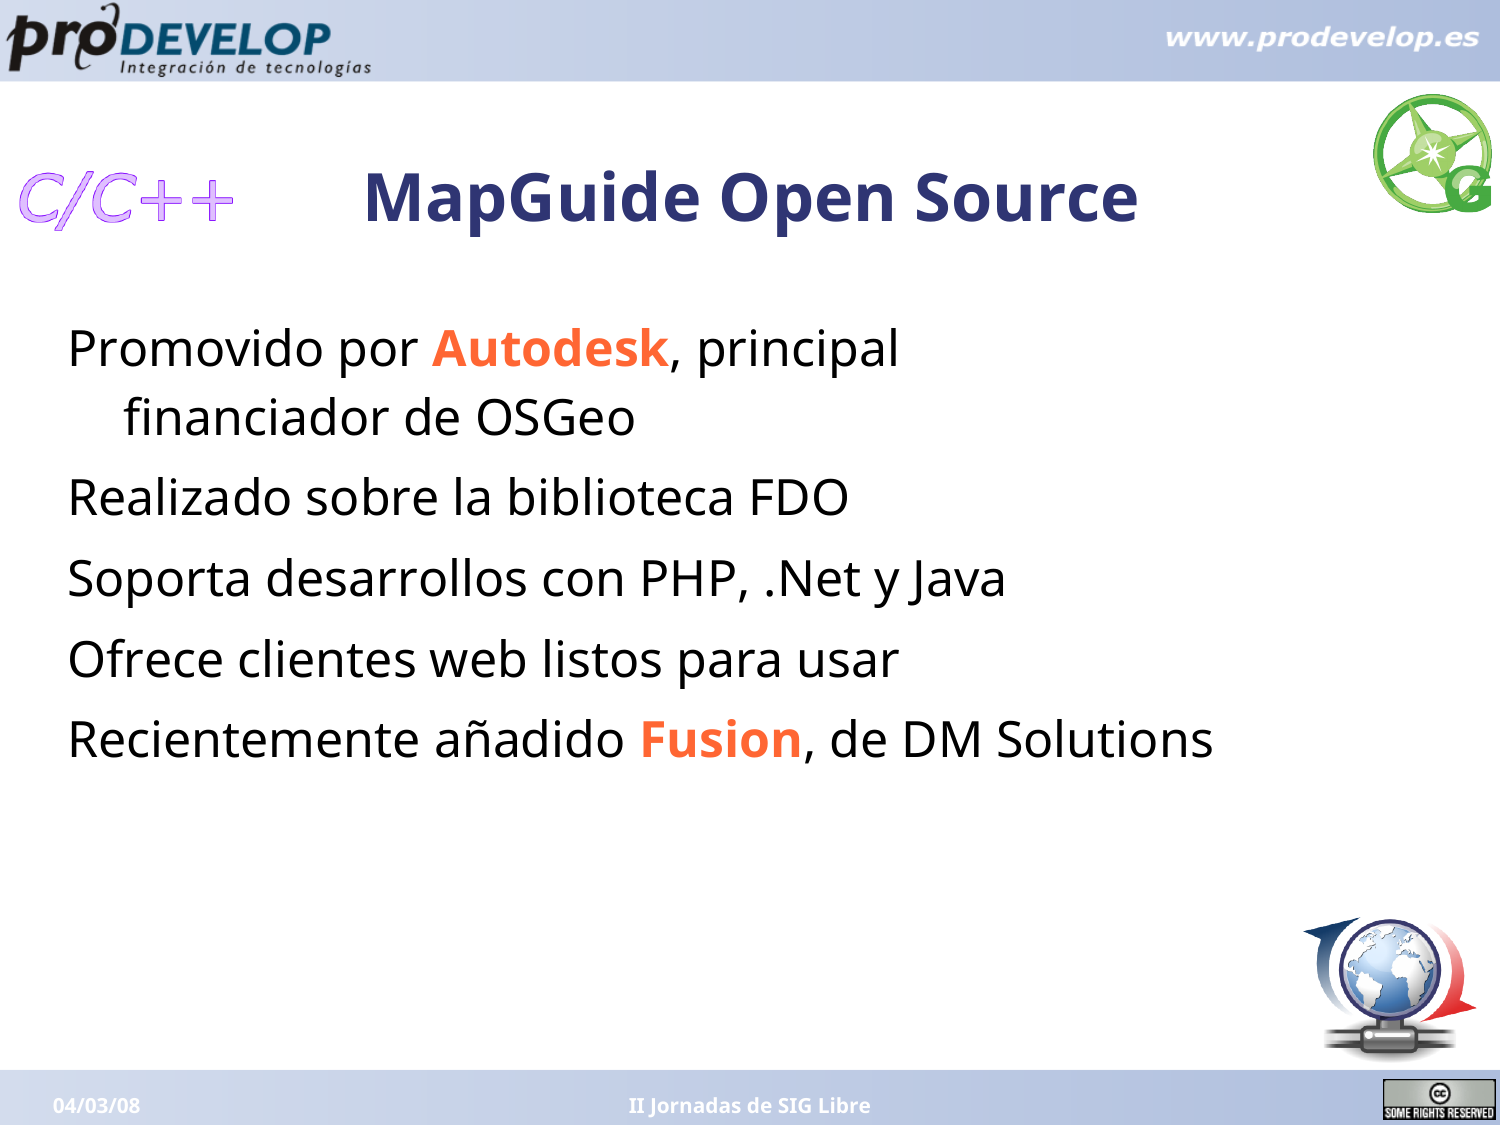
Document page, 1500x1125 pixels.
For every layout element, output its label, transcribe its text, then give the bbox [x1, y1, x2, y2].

list Promovido por Autodesk, principal financiador de OSGeo Realizado sobre la biblioteca FDO Soporta desarrollos con PHP, .Net y Java Ofrece clientes web listos para usar Recientemente añadido Fusion, de DM Solutions [67, 313, 1388, 812]
title MapGuide Open Source [76, 109, 1427, 282]
picture [0, 0, 1500, 1125]
